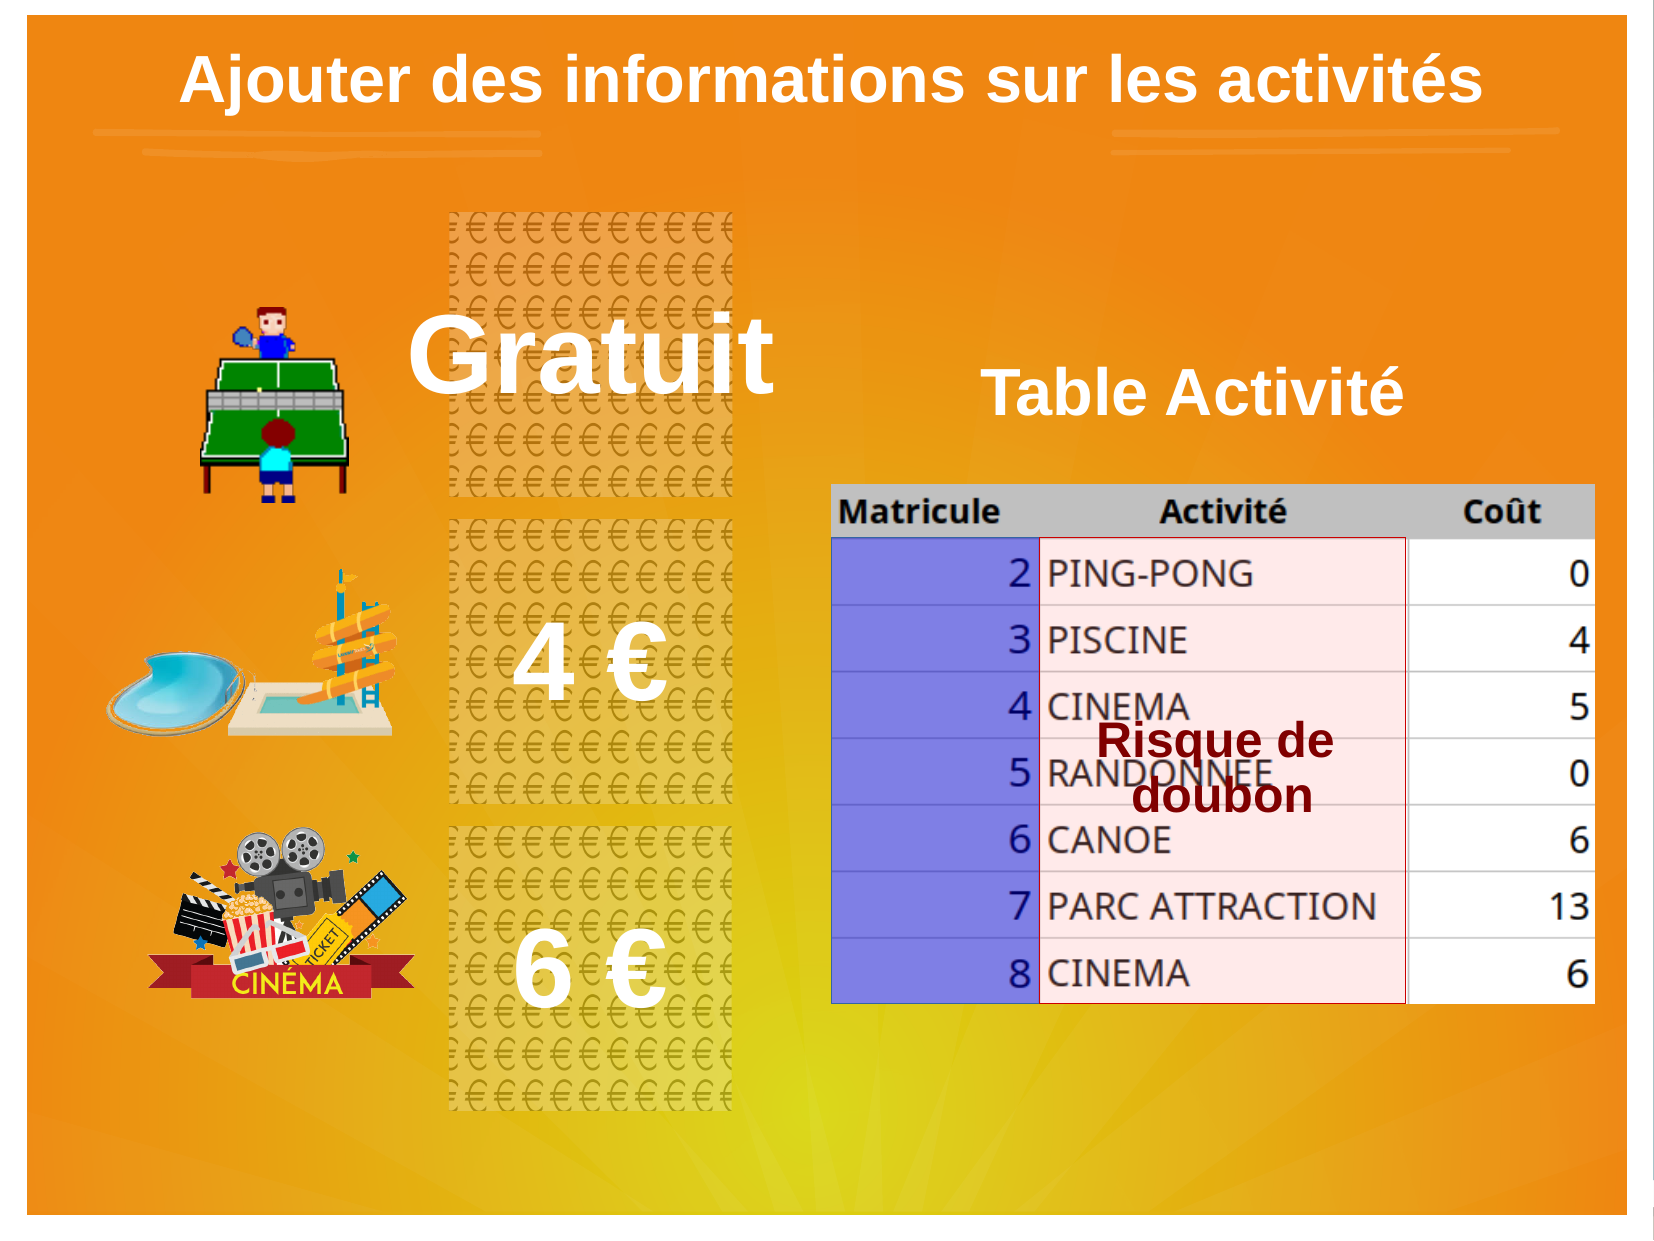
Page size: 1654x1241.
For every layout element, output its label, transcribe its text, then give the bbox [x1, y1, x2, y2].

text_box [831, 537, 1039, 1004]
text_box Ajouter des informations sur les activités [619, 17, 1045, 148]
text_box Gratuit [449, 212, 733, 497]
picture [129, 819, 432, 1016]
picture [106, 307, 416, 813]
text_box Risque de doubon [1039, 537, 1406, 1004]
text_box 6 € [448, 826, 732, 1111]
text_box Table Activité [980, 330, 1406, 461]
text_box 4 € [449, 519, 733, 804]
picture [831, 484, 1595, 1004]
